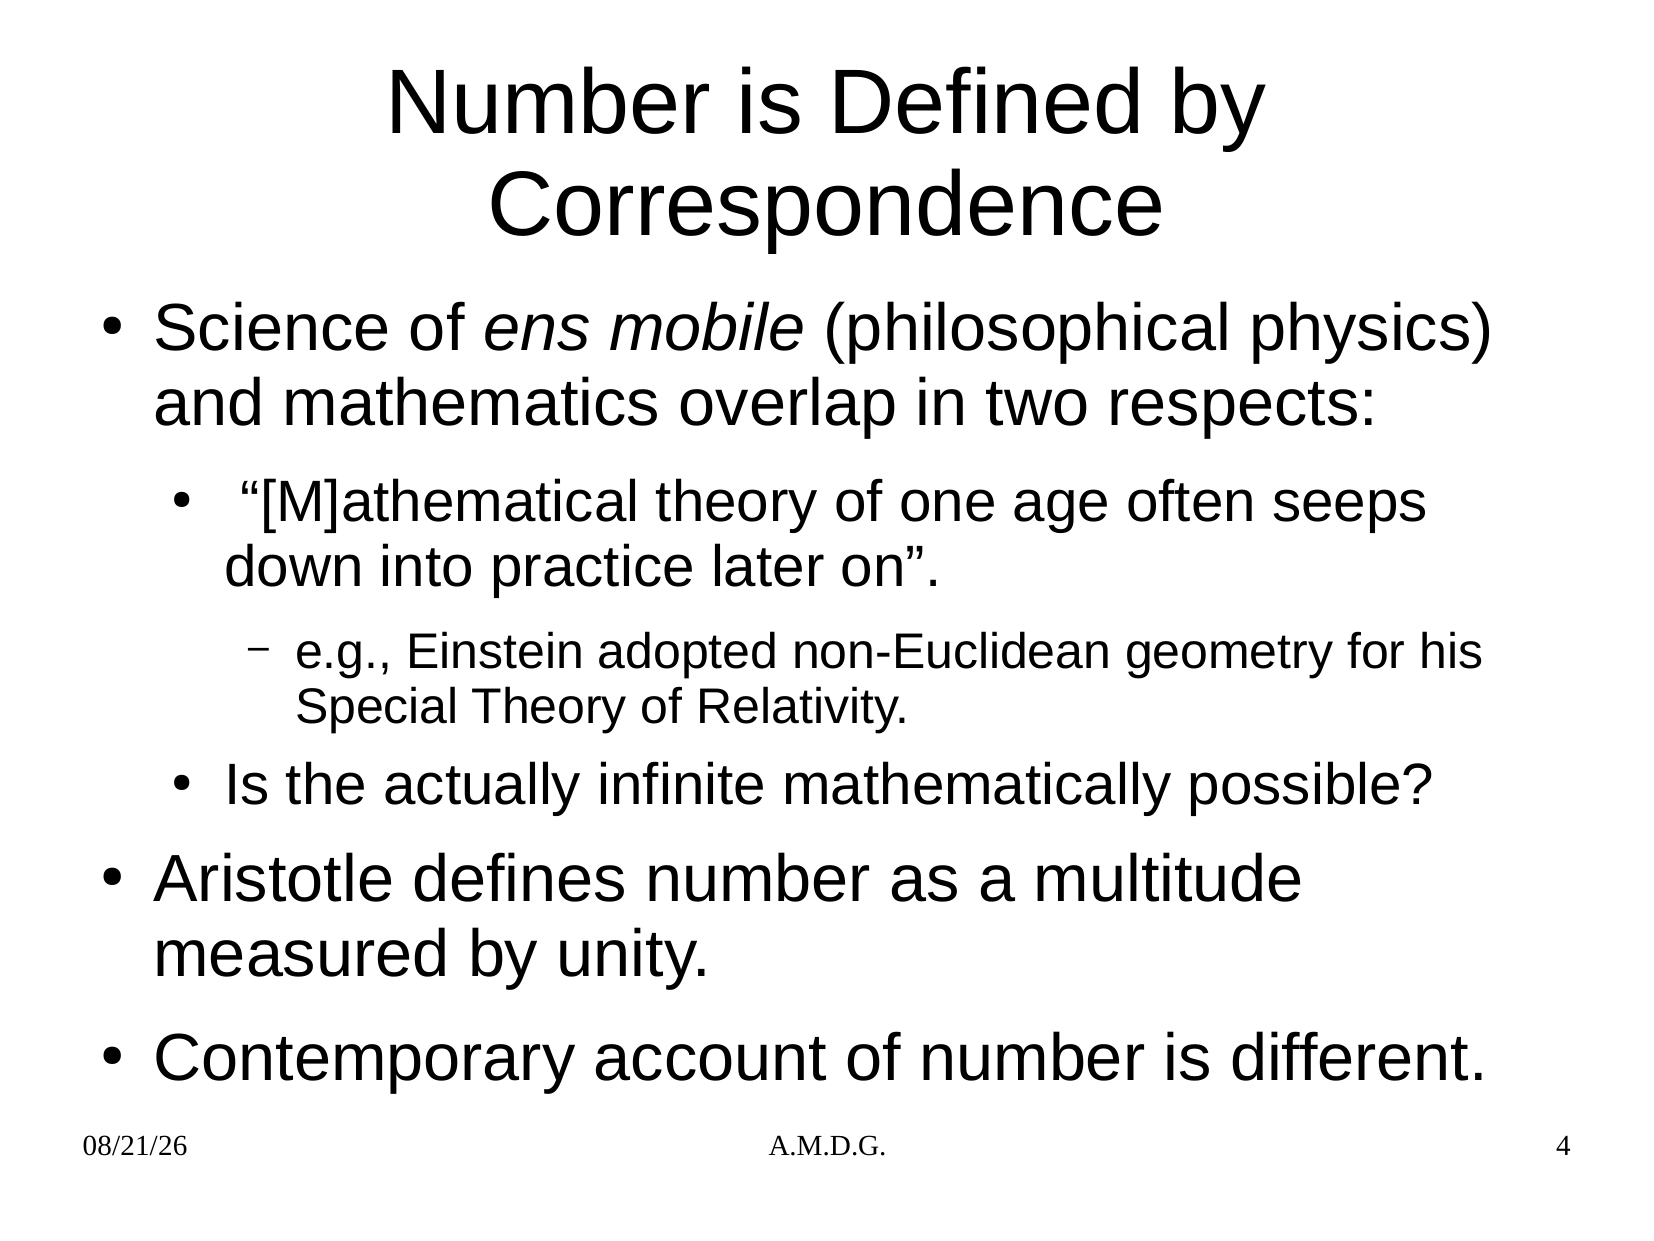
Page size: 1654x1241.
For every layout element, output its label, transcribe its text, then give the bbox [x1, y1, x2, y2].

list Science of ens mobile (philosophical physics) and mathematics overlap in two respects: “[M]athematical theory of one age often seeps down into practice later on”. e.g., Einstein adopted non-Euclidean geometry for his Special Theory of Relativity. Is the actually infinite mathematically possible? Aristotle defines number as a multitude measured by unity. Contemporary account of number is different. [82, 290, 1571, 1109]
title Number is Defined by Correspondence [82, 49, 1571, 257]
